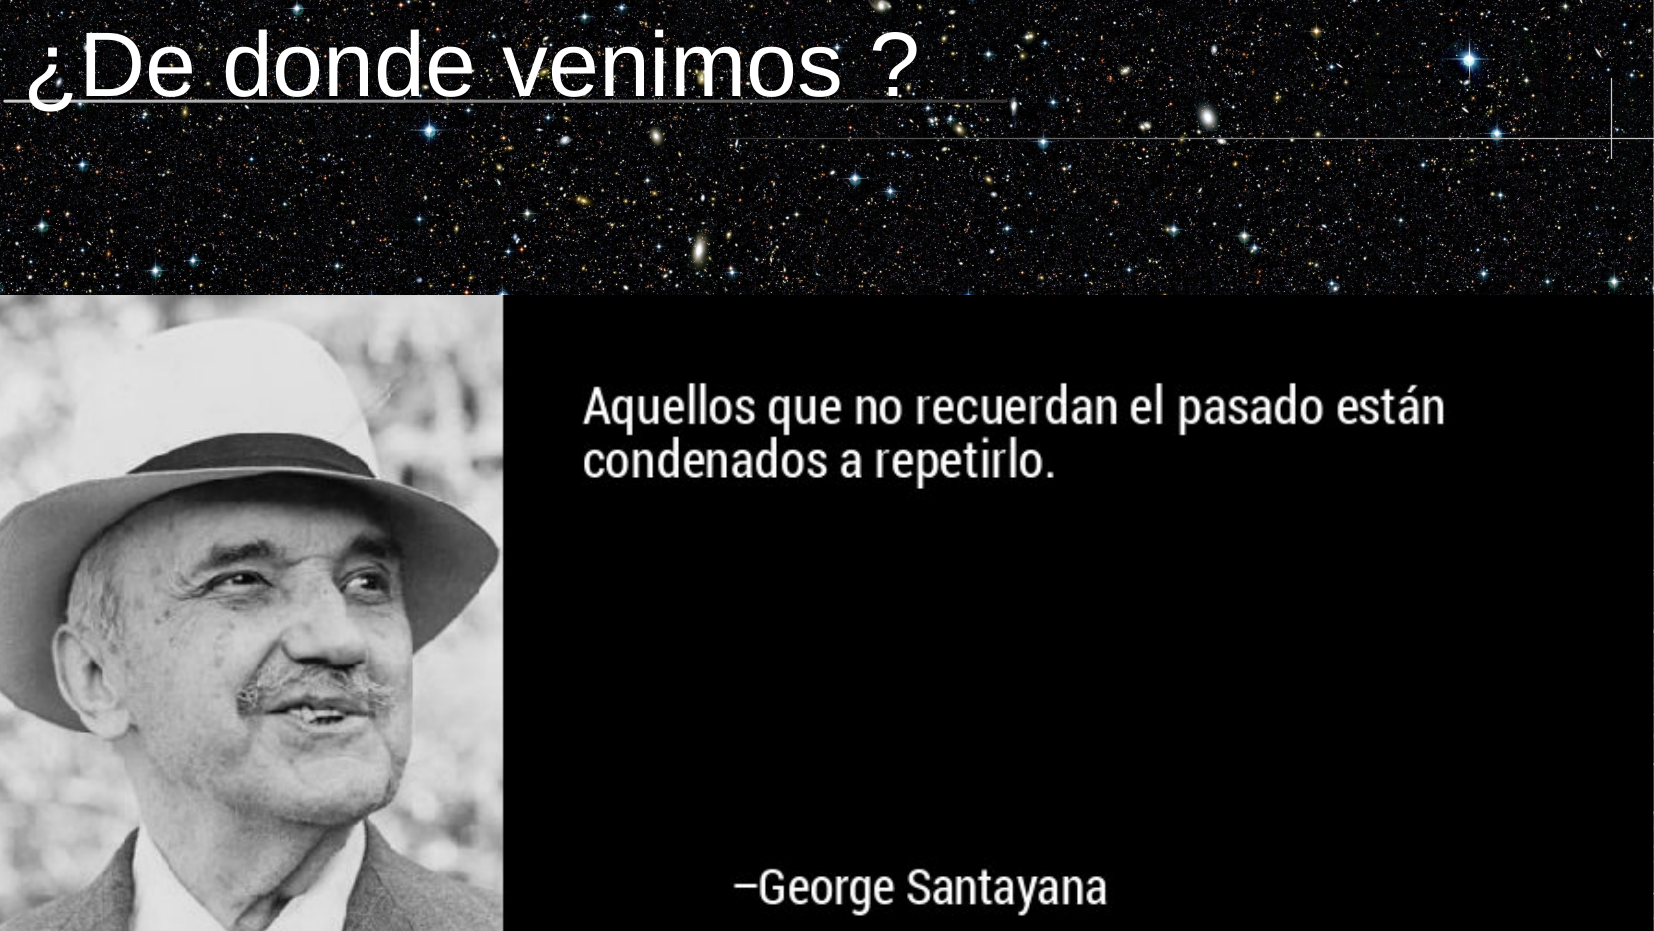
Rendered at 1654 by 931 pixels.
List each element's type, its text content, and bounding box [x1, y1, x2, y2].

title ¿De donde venimos ? [23, 11, 1589, 119]
picture [0, 0, 1654, 931]
